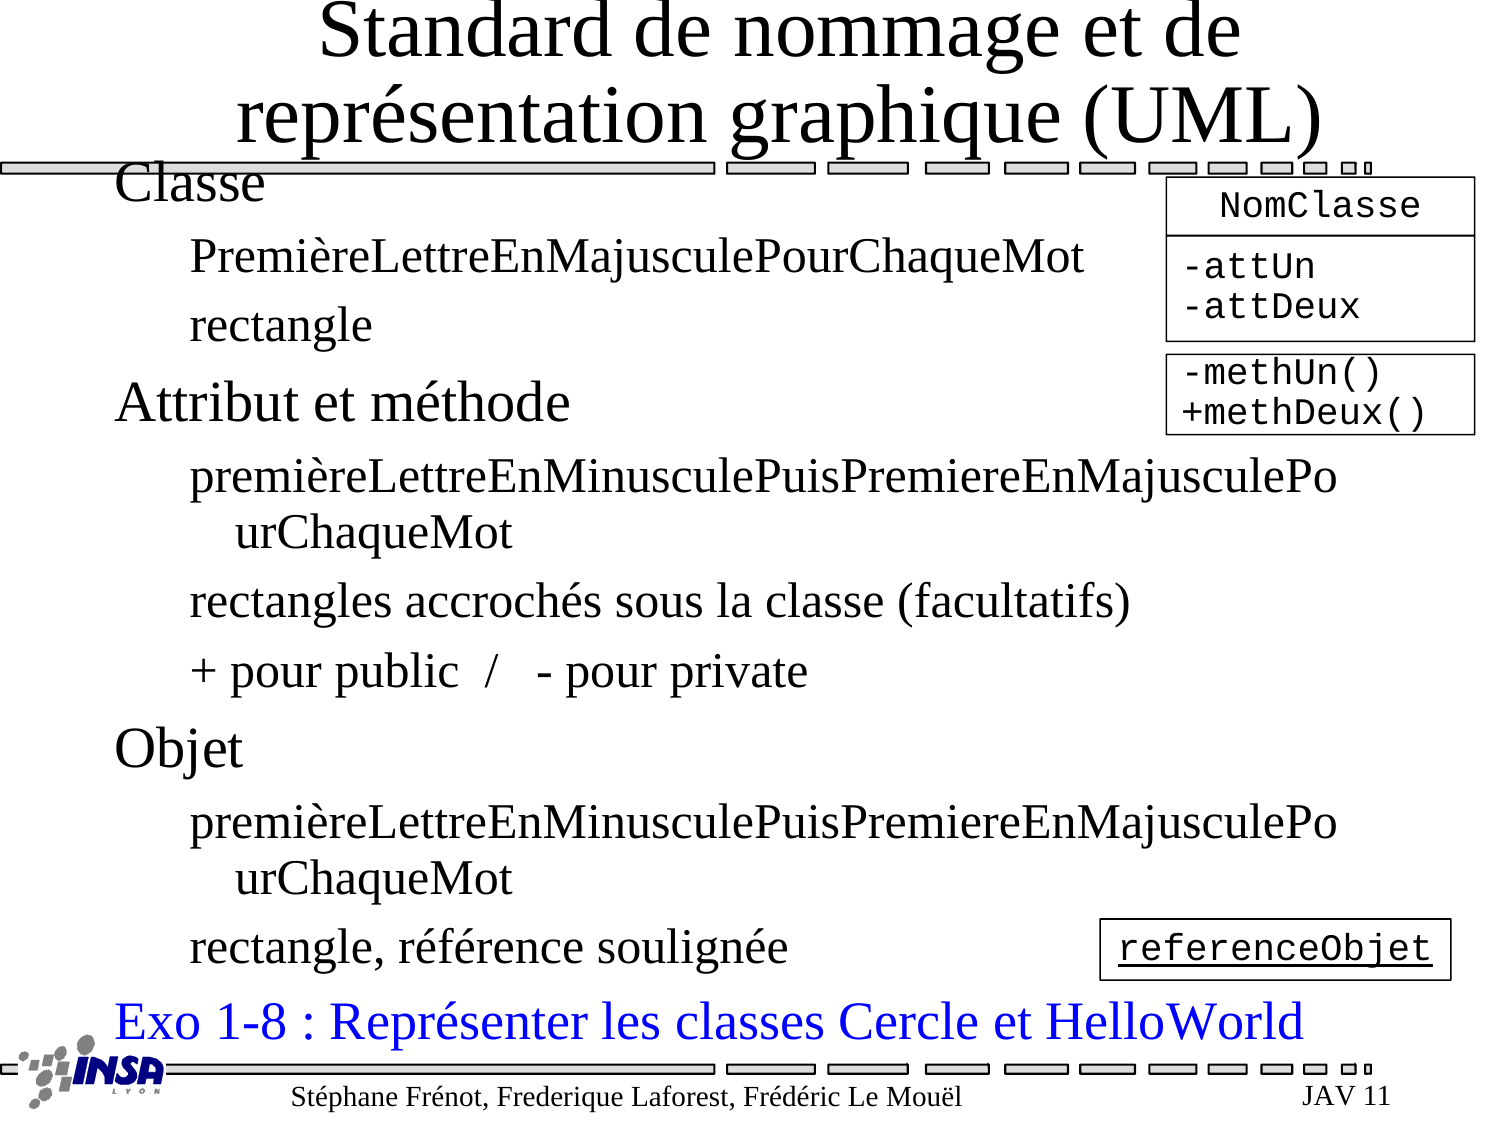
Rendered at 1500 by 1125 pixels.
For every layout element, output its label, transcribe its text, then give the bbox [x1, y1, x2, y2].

text_box -attUn -attDeux [1166, 239, 1475, 338]
title Standard de nommage et de représentation graphique (UML) [143, 0, 1418, 176]
text_box referenceObjet [1099, 921, 1451, 978]
text_box -methUn() +methDeux() [1166, 345, 1475, 444]
text_box NomClasse [1166, 178, 1475, 234]
list Classe PremièreLettreEnMajusculePourChaqueMot rectangle Attribut et méthode premièreLettreEnMinusculePuisPremiereEnMajusculePourChaqueMot rectangles accrochés sous la classe (facultatifs) + pour public / - pour private Objet premièreLettreEnMinusculePuisPremiereEnMajusculePourChaqueMot rectangle, référence soulignée Exo 1-8 : Représenter les classes Cercle et HelloWorld [99, 145, 1375, 1125]
